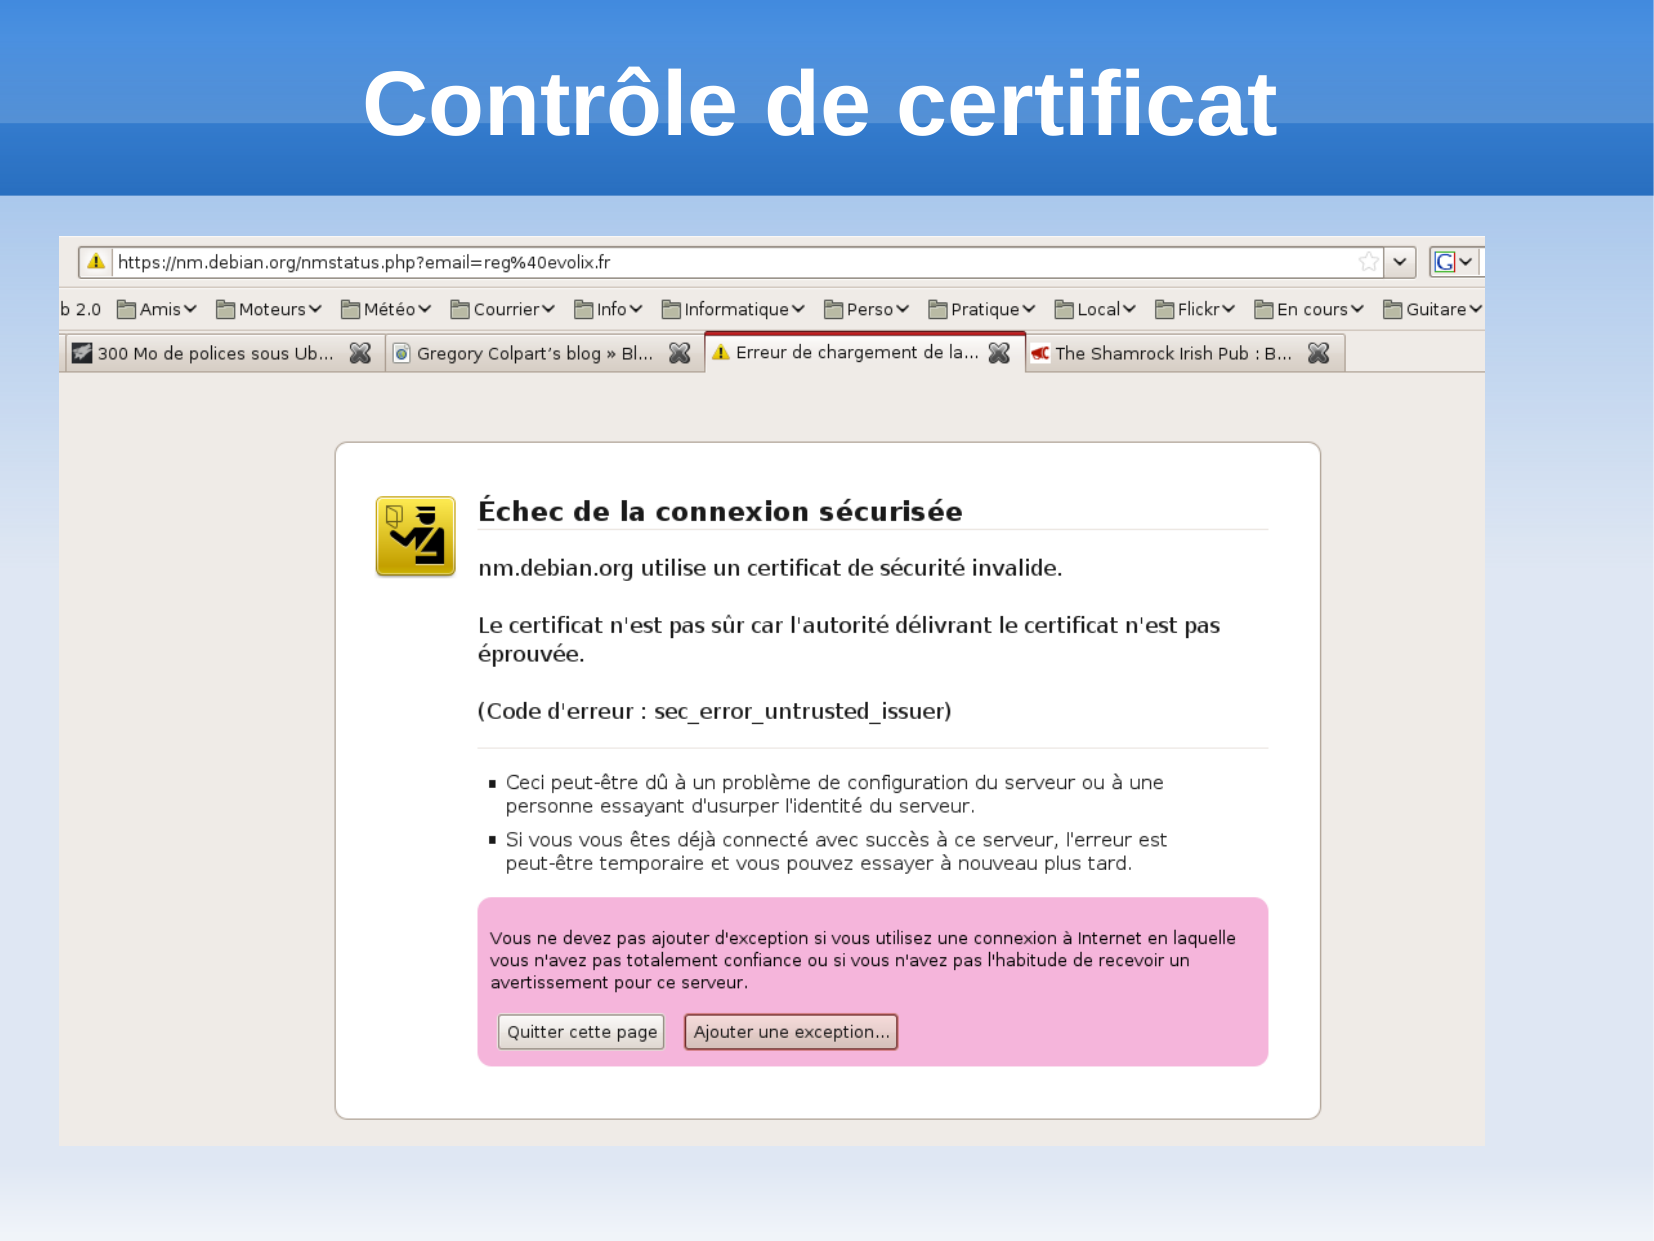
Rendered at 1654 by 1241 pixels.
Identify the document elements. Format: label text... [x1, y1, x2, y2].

title Contrôle de certificat [76, 7, 1565, 200]
picture [0, 0, 1654, 1241]
